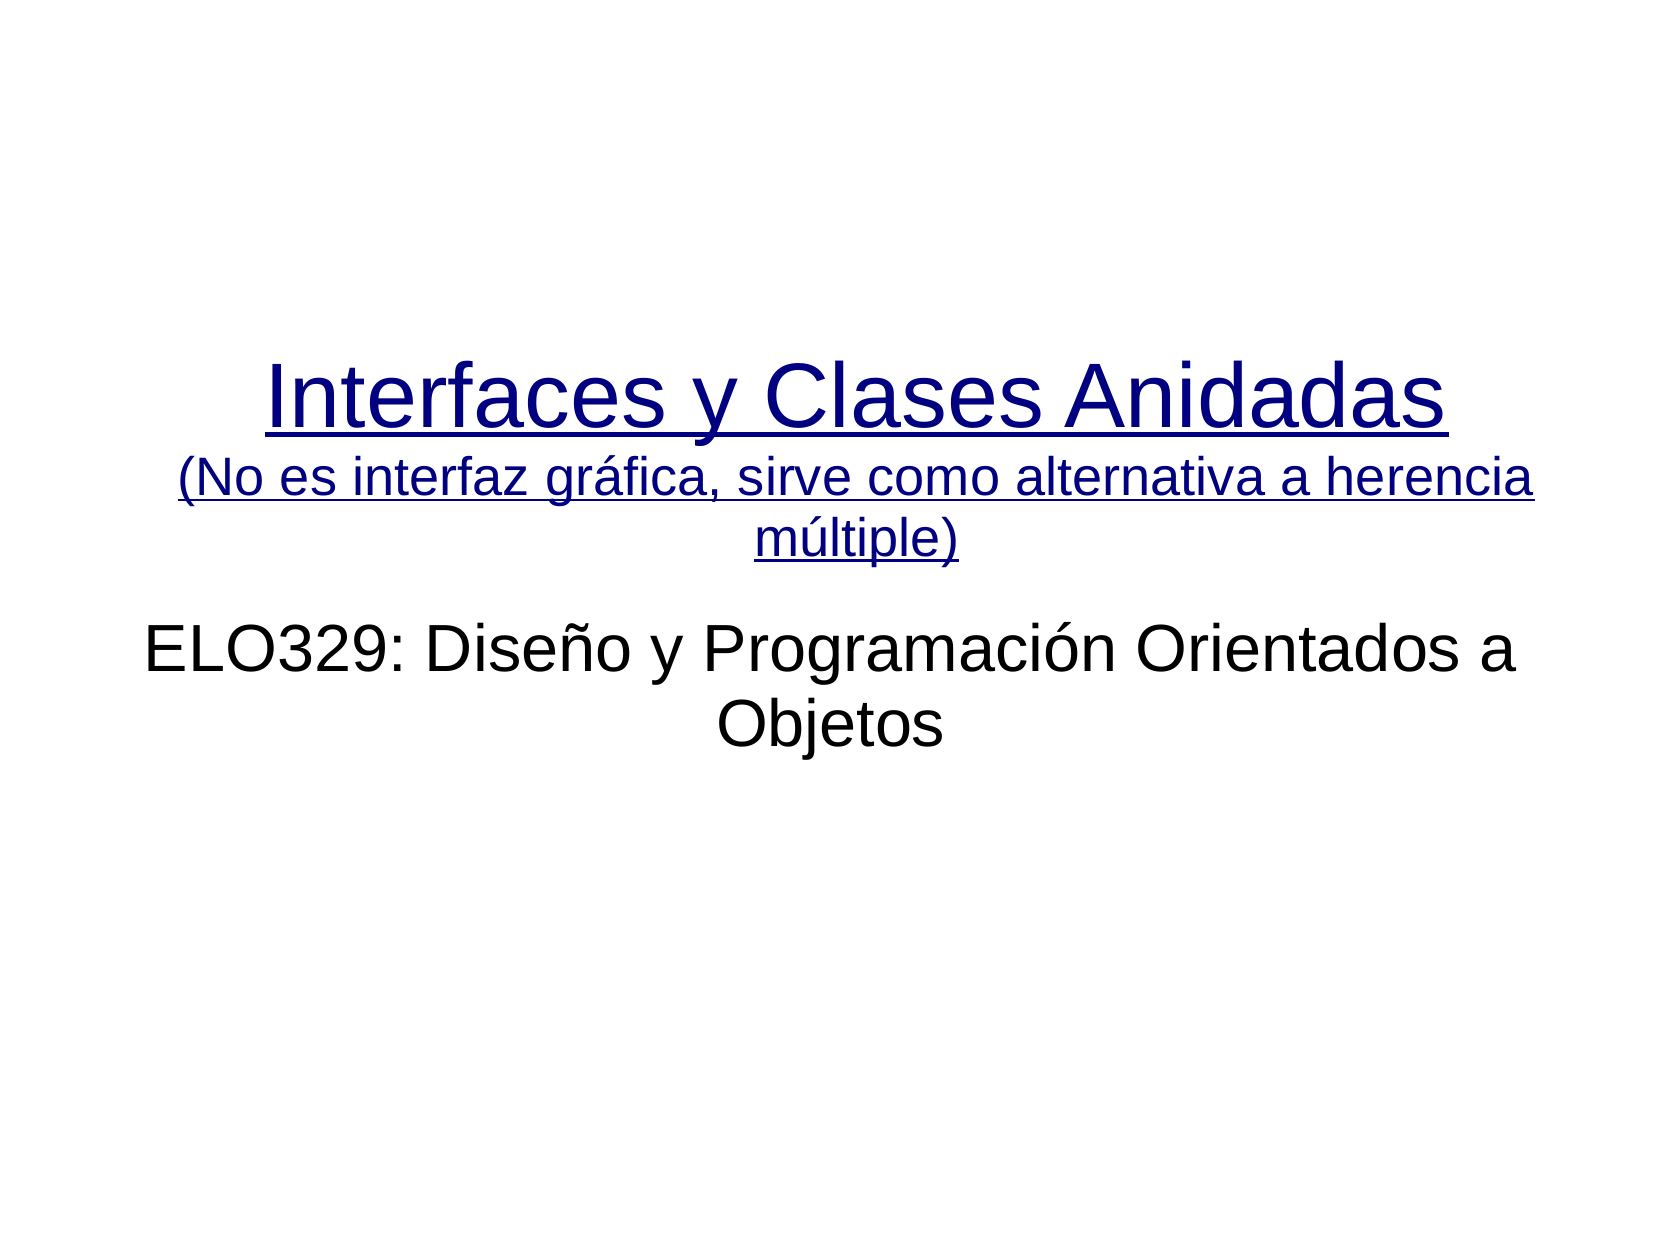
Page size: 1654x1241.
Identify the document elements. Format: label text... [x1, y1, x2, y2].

title Interfaces y Clases Anidadas (No es interfaz gráfica, sirve como alternativa a herencia múltiple) [112, 331, 1601, 581]
subtitle ELO329: Diseño y Programación Orientados a Objetos [86, 562, 1576, 959]
